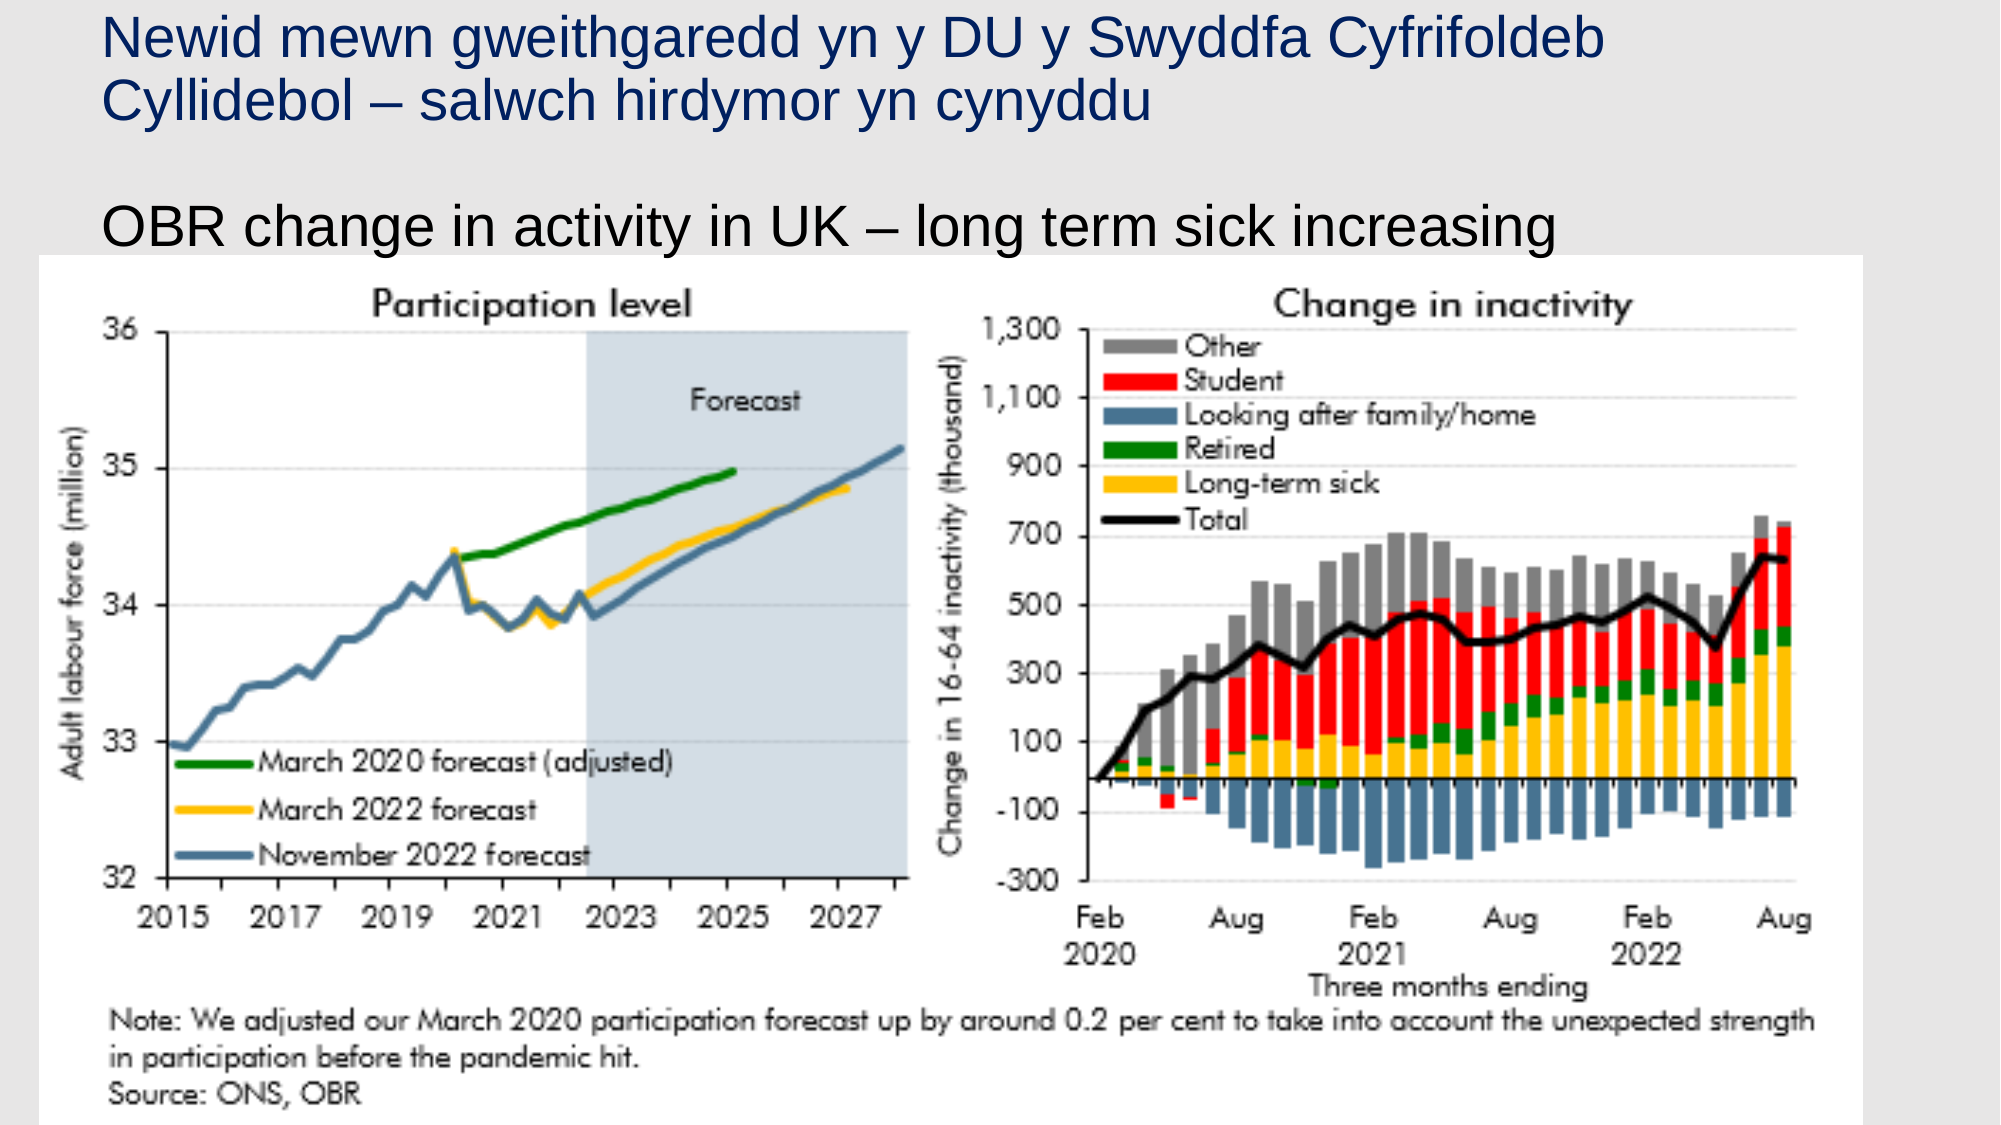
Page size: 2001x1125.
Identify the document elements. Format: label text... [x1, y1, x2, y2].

title Newid mewn gweithgaredd yn y DU y Swyddfa Cyfrifoldeb Cyllidebol – salwch hirdymor yn cynyddu OBR change in activity in UK – long term sick increasing [86, 0, 1863, 265]
picture [39, 255, 1863, 1125]
